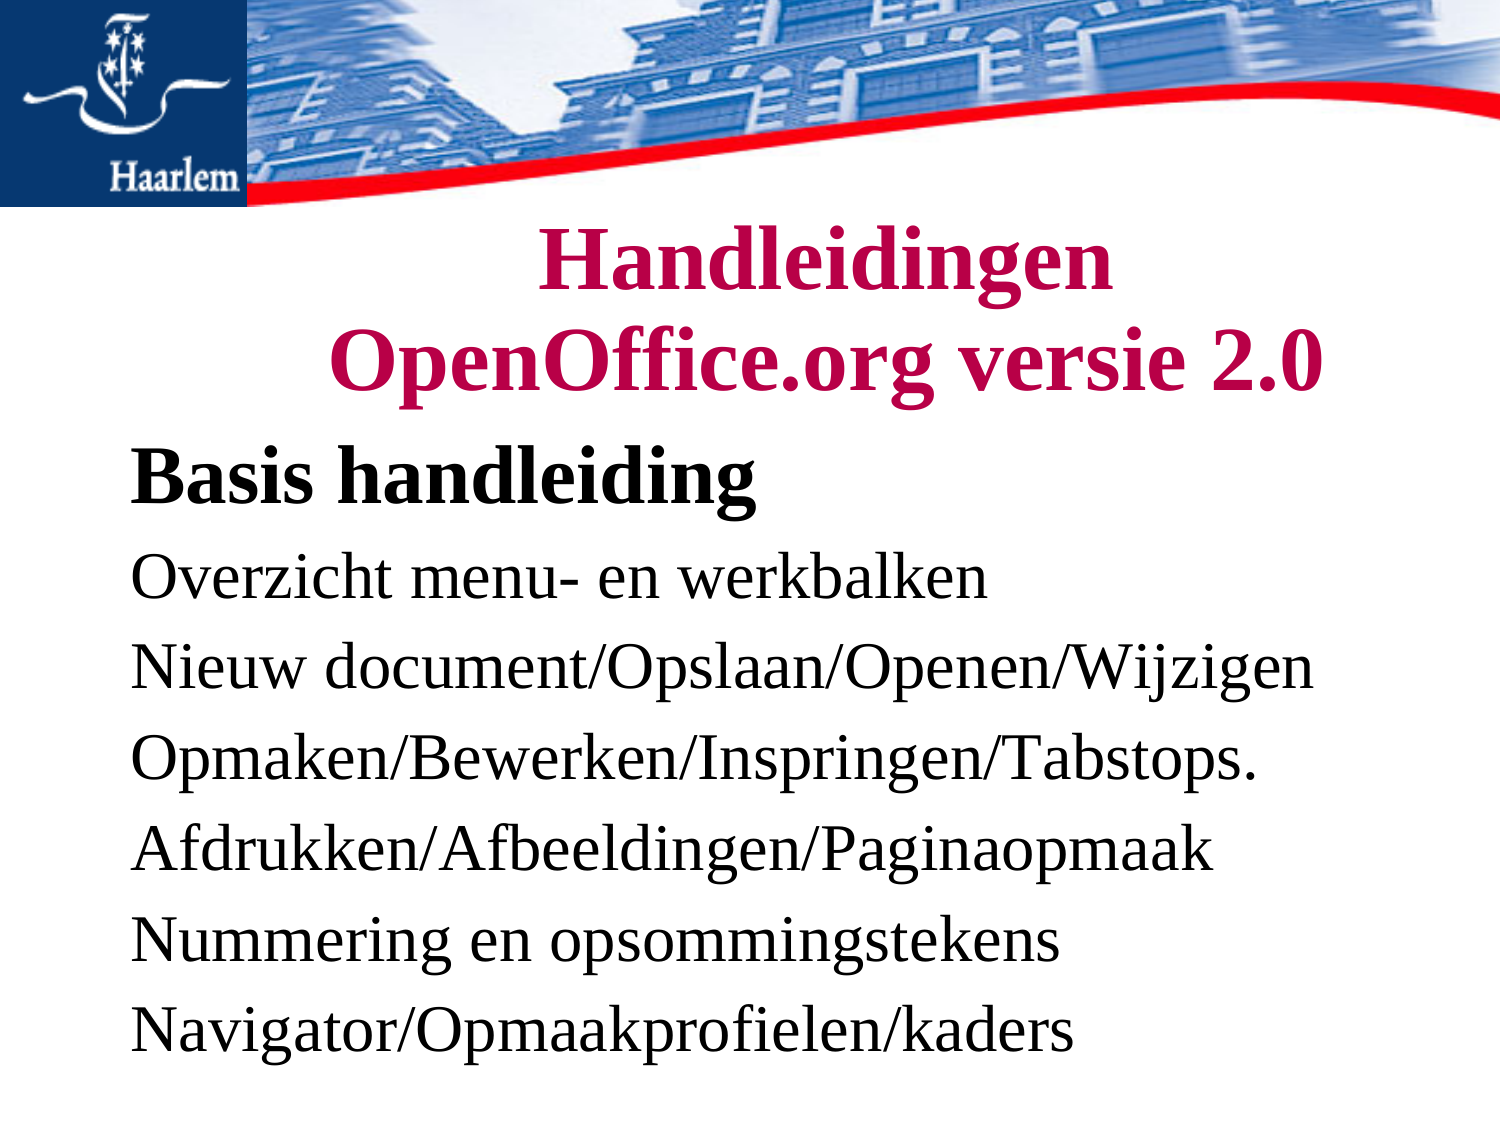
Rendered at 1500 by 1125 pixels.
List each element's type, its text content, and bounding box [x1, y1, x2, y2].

list Basis handleiding Overzicht menu- en werkbalken Nieuw document/Opslaan/Openen/Wijzigen Opmaken/Bewerken/Inspringen/Tabstops. Afdrukken/Afbeeldingen/Paginaopmaak Nummering en opsommingstekens Navigator/Opmaakprofielen/kaders [130, 429, 1500, 1125]
title Handleidingen OpenOffice.org versie 2.0 [124, 195, 1500, 424]
picture [0, 0, 1500, 207]
